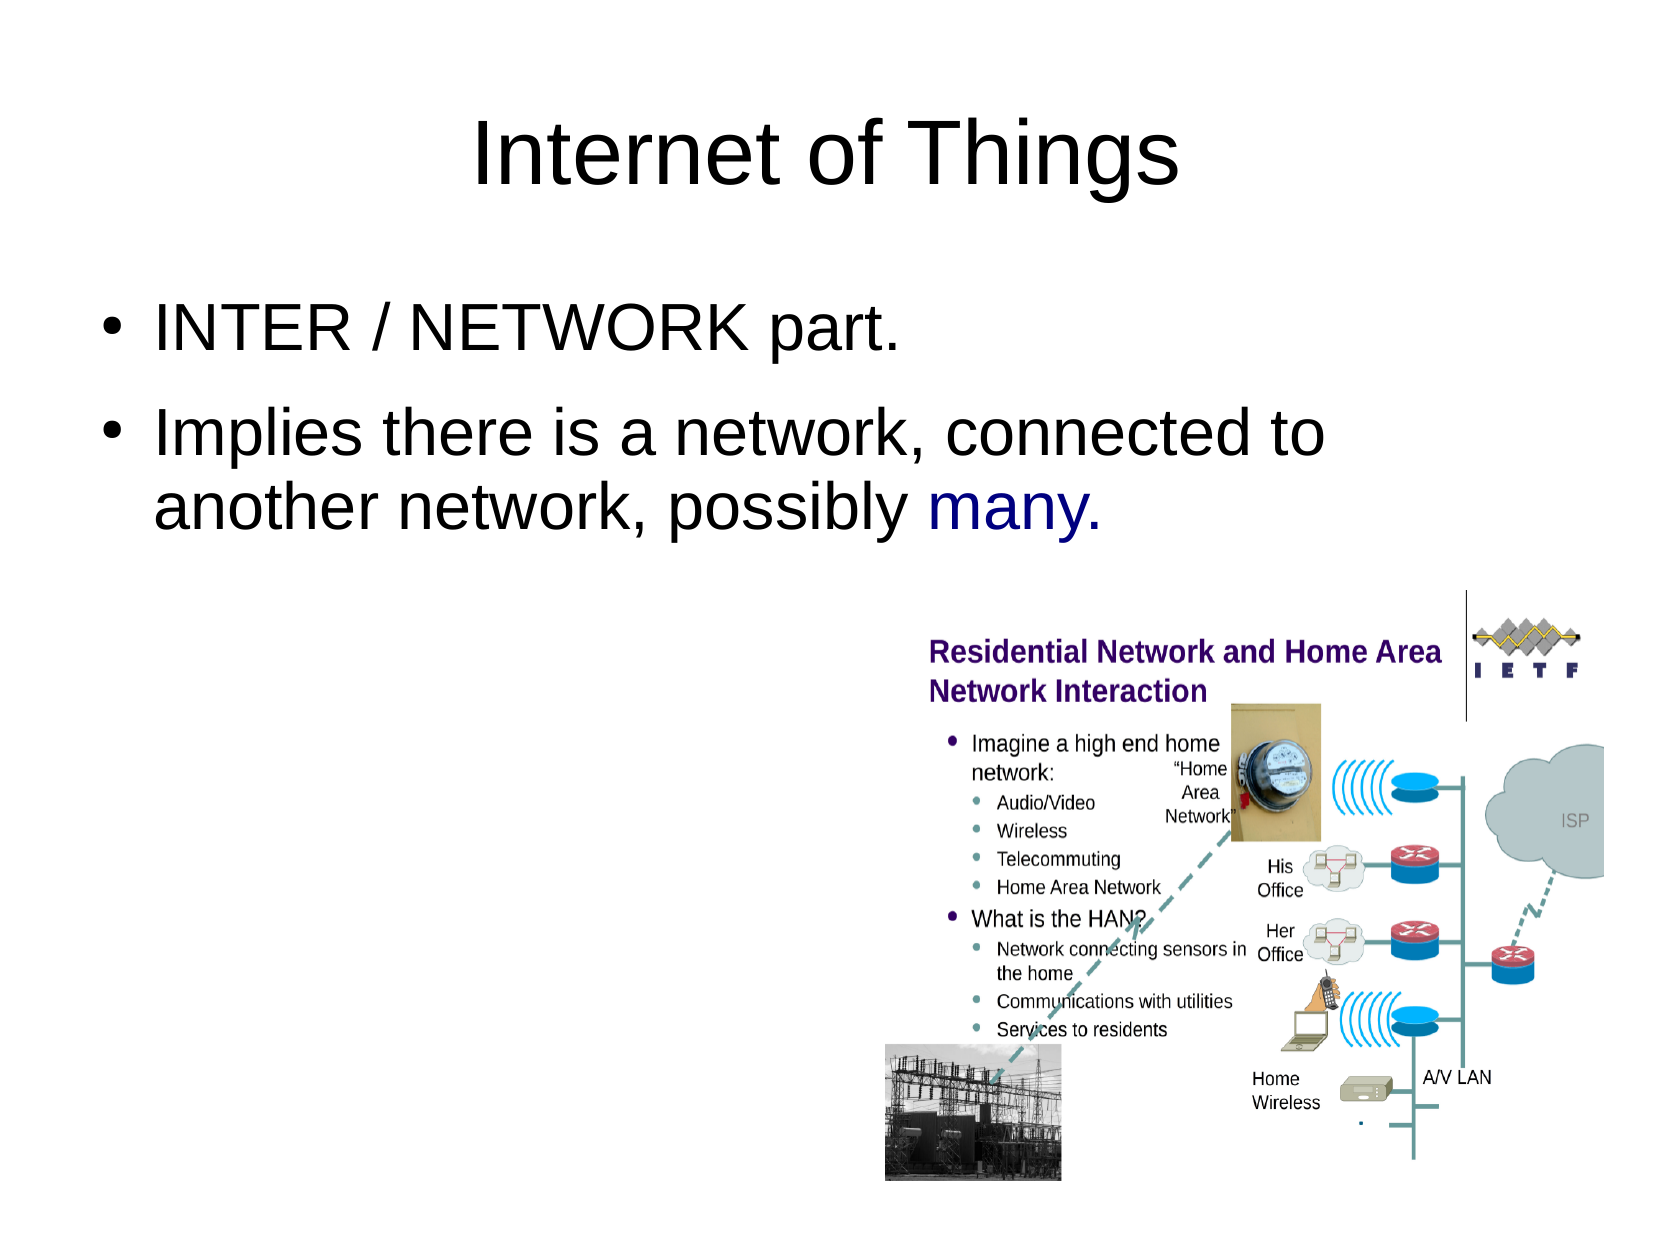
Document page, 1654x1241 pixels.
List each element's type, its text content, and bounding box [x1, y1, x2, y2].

picture [885, 590, 1604, 1181]
title Internet of Things [82, 49, 1571, 257]
list INTER / NETWORK part. Implies there is a network, connected to another network, possibly many. [82, 290, 1571, 1010]
